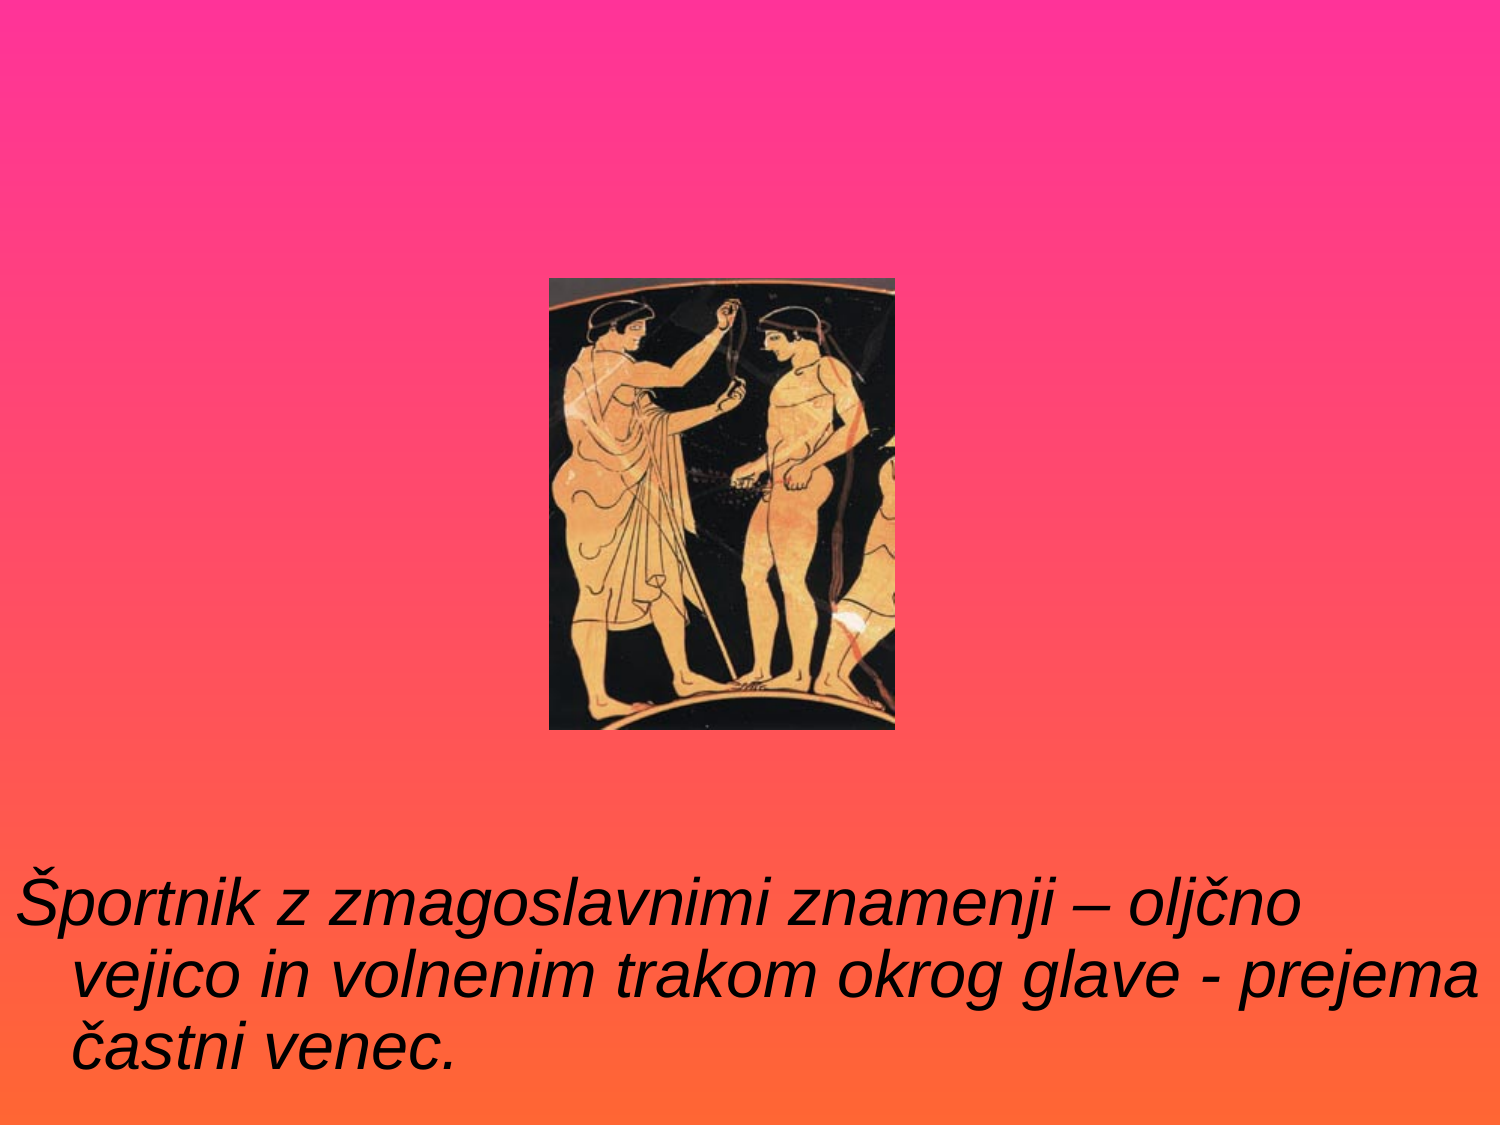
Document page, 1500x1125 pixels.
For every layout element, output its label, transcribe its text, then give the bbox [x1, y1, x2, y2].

picture [549, 278, 895, 730]
list Športnik z zmagoslavnimi znamenji – oljčno vejico in volnenim trakom okrog glave - prejema častni venec. [0, 0, 1500, 1125]
